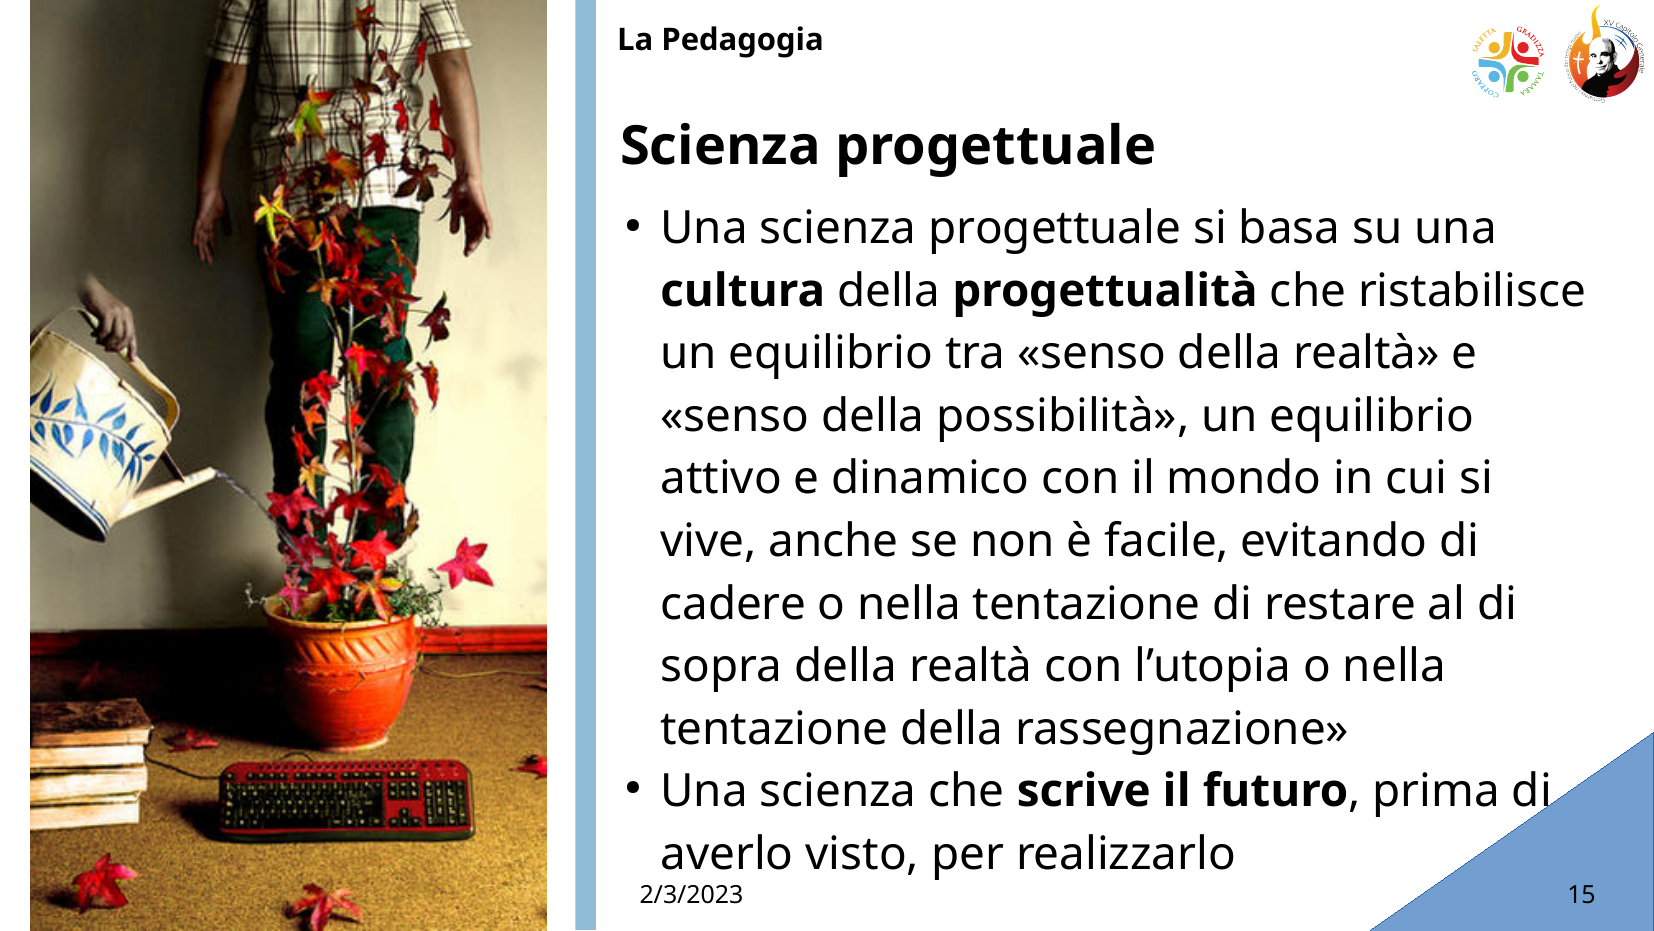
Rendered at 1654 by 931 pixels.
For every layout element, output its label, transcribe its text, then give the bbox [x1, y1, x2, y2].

text_box La Pedagogia [602, 9, 1335, 63]
picture [30, 0, 547, 931]
picture [1563, 4, 1646, 103]
subtitle Una scienza progettuale si basa su una cultura della progettualità che ristabilisce un equilibrio tra «senso della realtà» e «senso della possibilità», un equilibrio attivo e dinamico con il mondo in cui si vive, anche se non è facile, evitando di cadere o nella tentazione di restare al di sopra della realtà con l’utopia o nella tentazione della rassegnazione» Una scienza che scrive il futuro, prima di averlo visto, per realizzarlo [624, 194, 1602, 864]
title Scienza progettuale [620, 106, 1617, 178]
